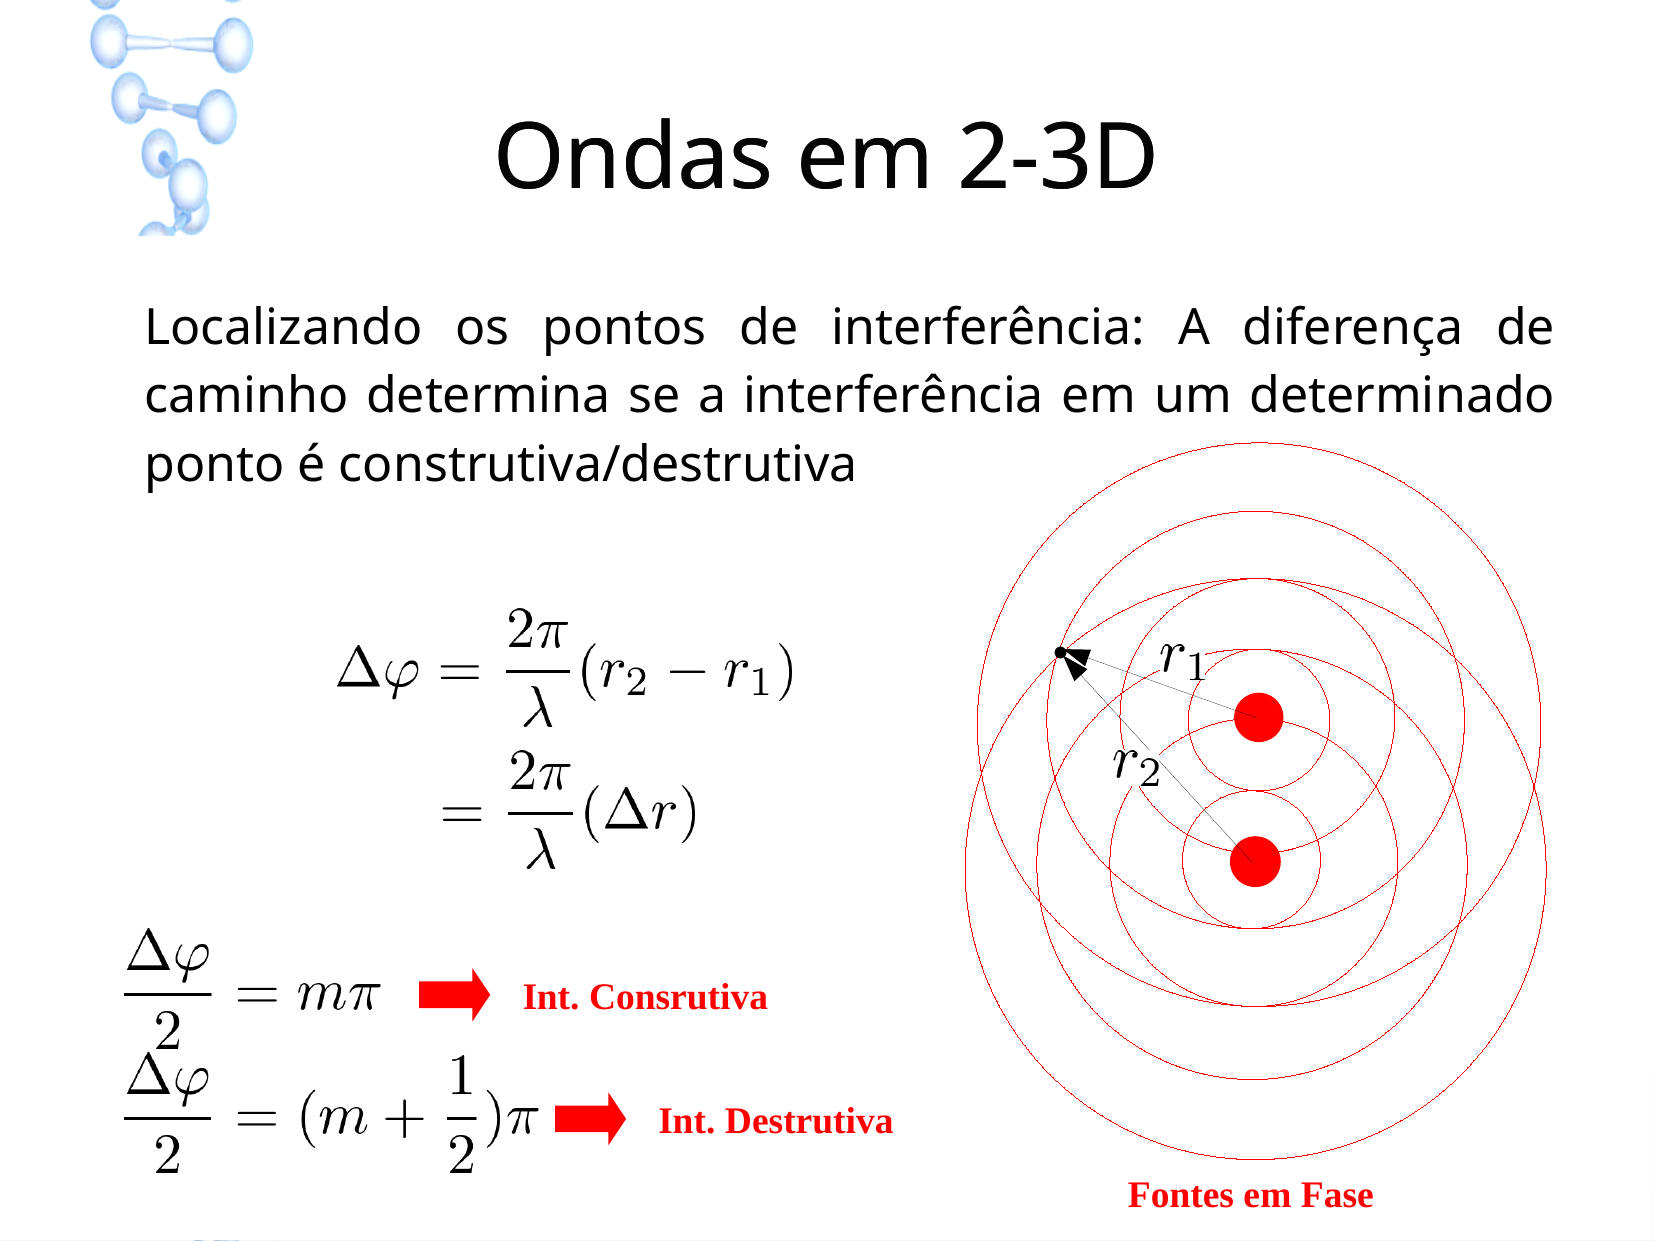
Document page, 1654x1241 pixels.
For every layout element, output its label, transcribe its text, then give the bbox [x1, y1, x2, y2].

picture [442, 750, 695, 869]
text_box Int. Consrutiva [507, 968, 784, 1025]
text_box . [1033, 561, 1089, 687]
picture [0, 0, 1654, 236]
title Ondas em 2-3D [82, 49, 1571, 257]
text_box Fontes em Fase [1113, 1166, 1390, 1223]
text_box Localizando os pontos de interferência: A diferença de caminho determina se a interferência em um determinado ponto é construtiva/destrutiva [129, 283, 1571, 480]
picture [124, 1052, 539, 1173]
picture [124, 928, 381, 1049]
picture [336, 608, 792, 727]
picture [1113, 750, 1159, 786]
text_box Int. Destrutiva [643, 1092, 909, 1149]
text_box [0, 236, 1654, 1241]
picture [1160, 644, 1205, 680]
text_box . [1082, 659, 1089, 682]
